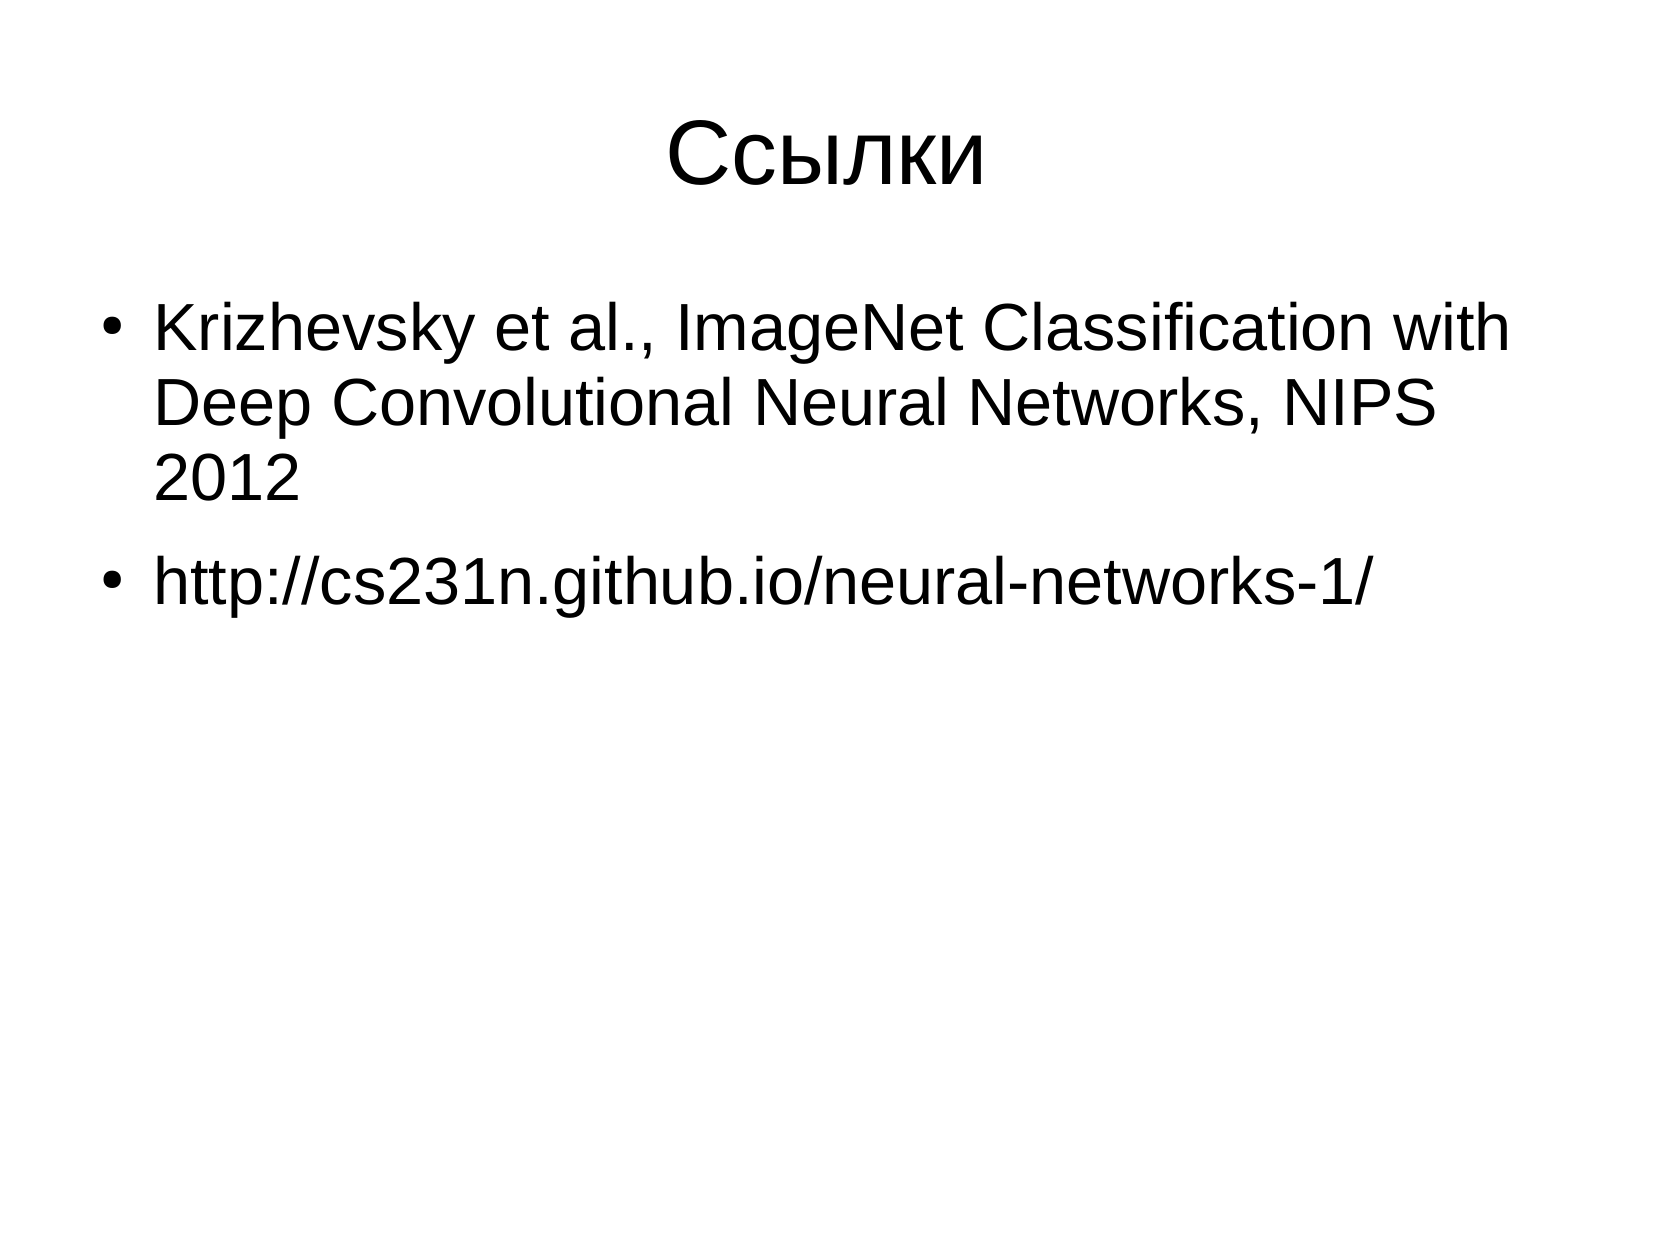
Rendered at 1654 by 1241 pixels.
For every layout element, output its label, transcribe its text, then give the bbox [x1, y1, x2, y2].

list Krizhevsky et al., ImageNet Classification with Deep Convolutional Neural Networks, NIPS 2012 http://cs231n.github.io/neural-networks-1/ [82, 290, 1571, 1010]
title Ссылки [82, 49, 1571, 257]
